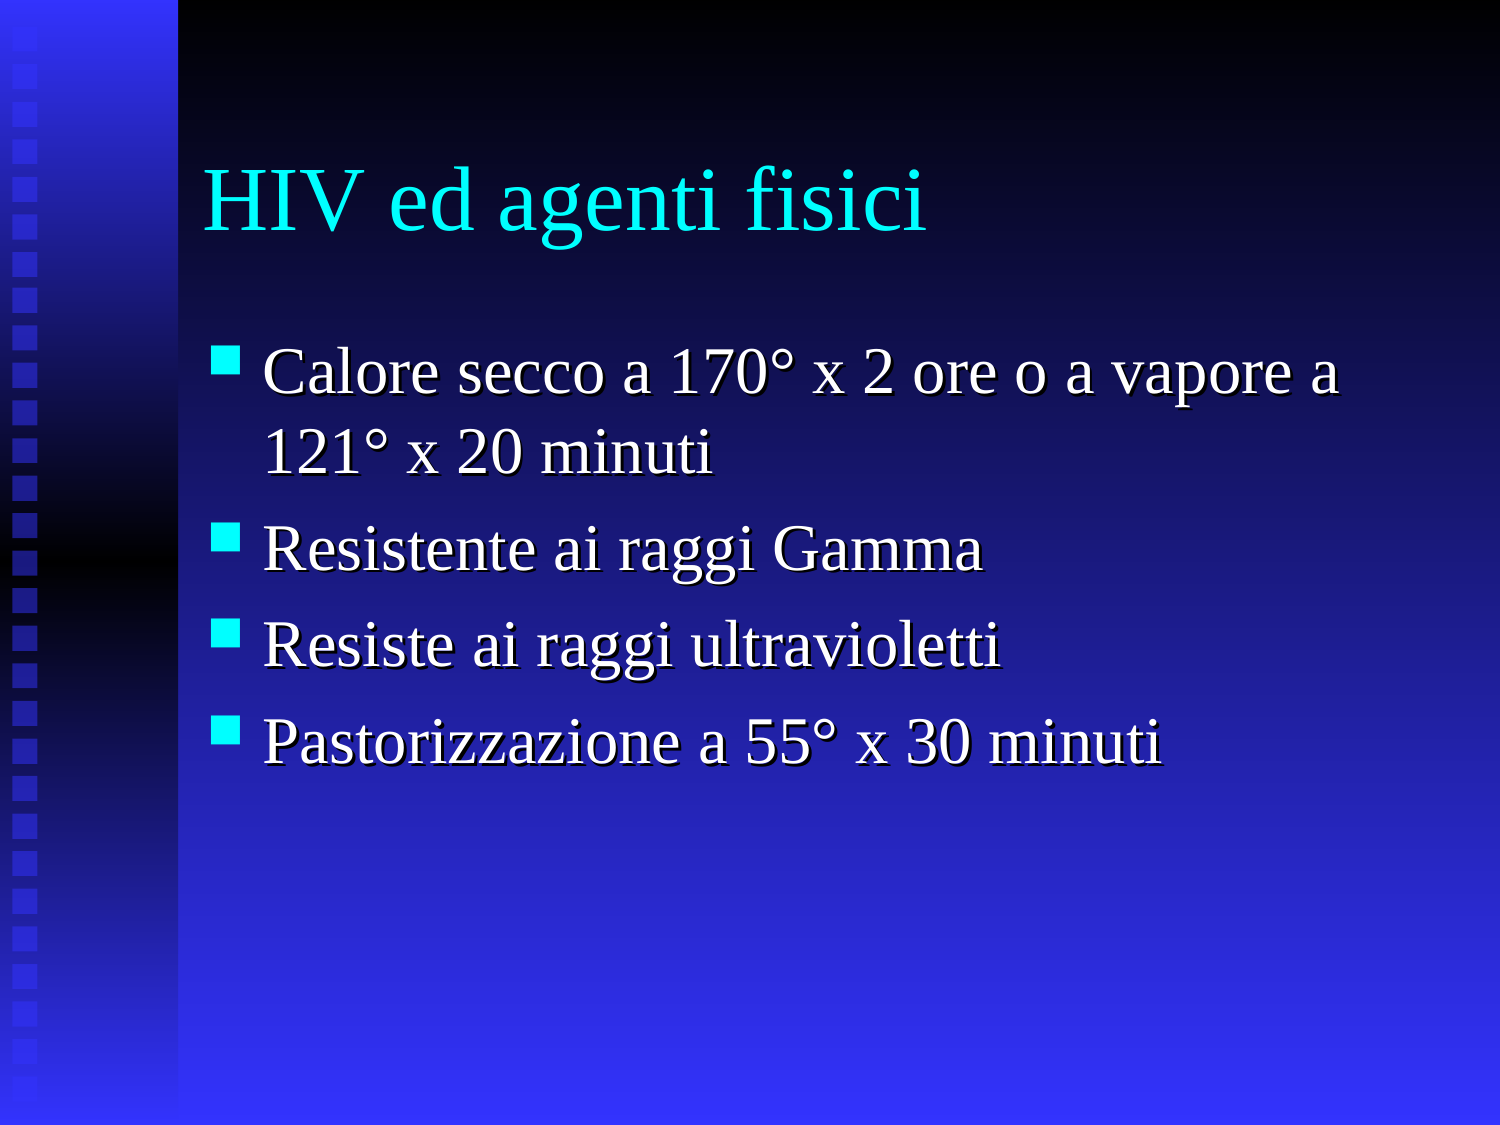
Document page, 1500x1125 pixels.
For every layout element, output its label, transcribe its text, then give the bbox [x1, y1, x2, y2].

text_box HIV ed agenti fisici [187, 99, 1463, 288]
text_box Calore secco a 170° x 2 ore o a vapore a 121° x 20 minuti Resistente ai raggi Gamma Resiste ai raggi ultravioletti Pastorizzazione a 55° x 30 minuti [191, 319, 1467, 995]
